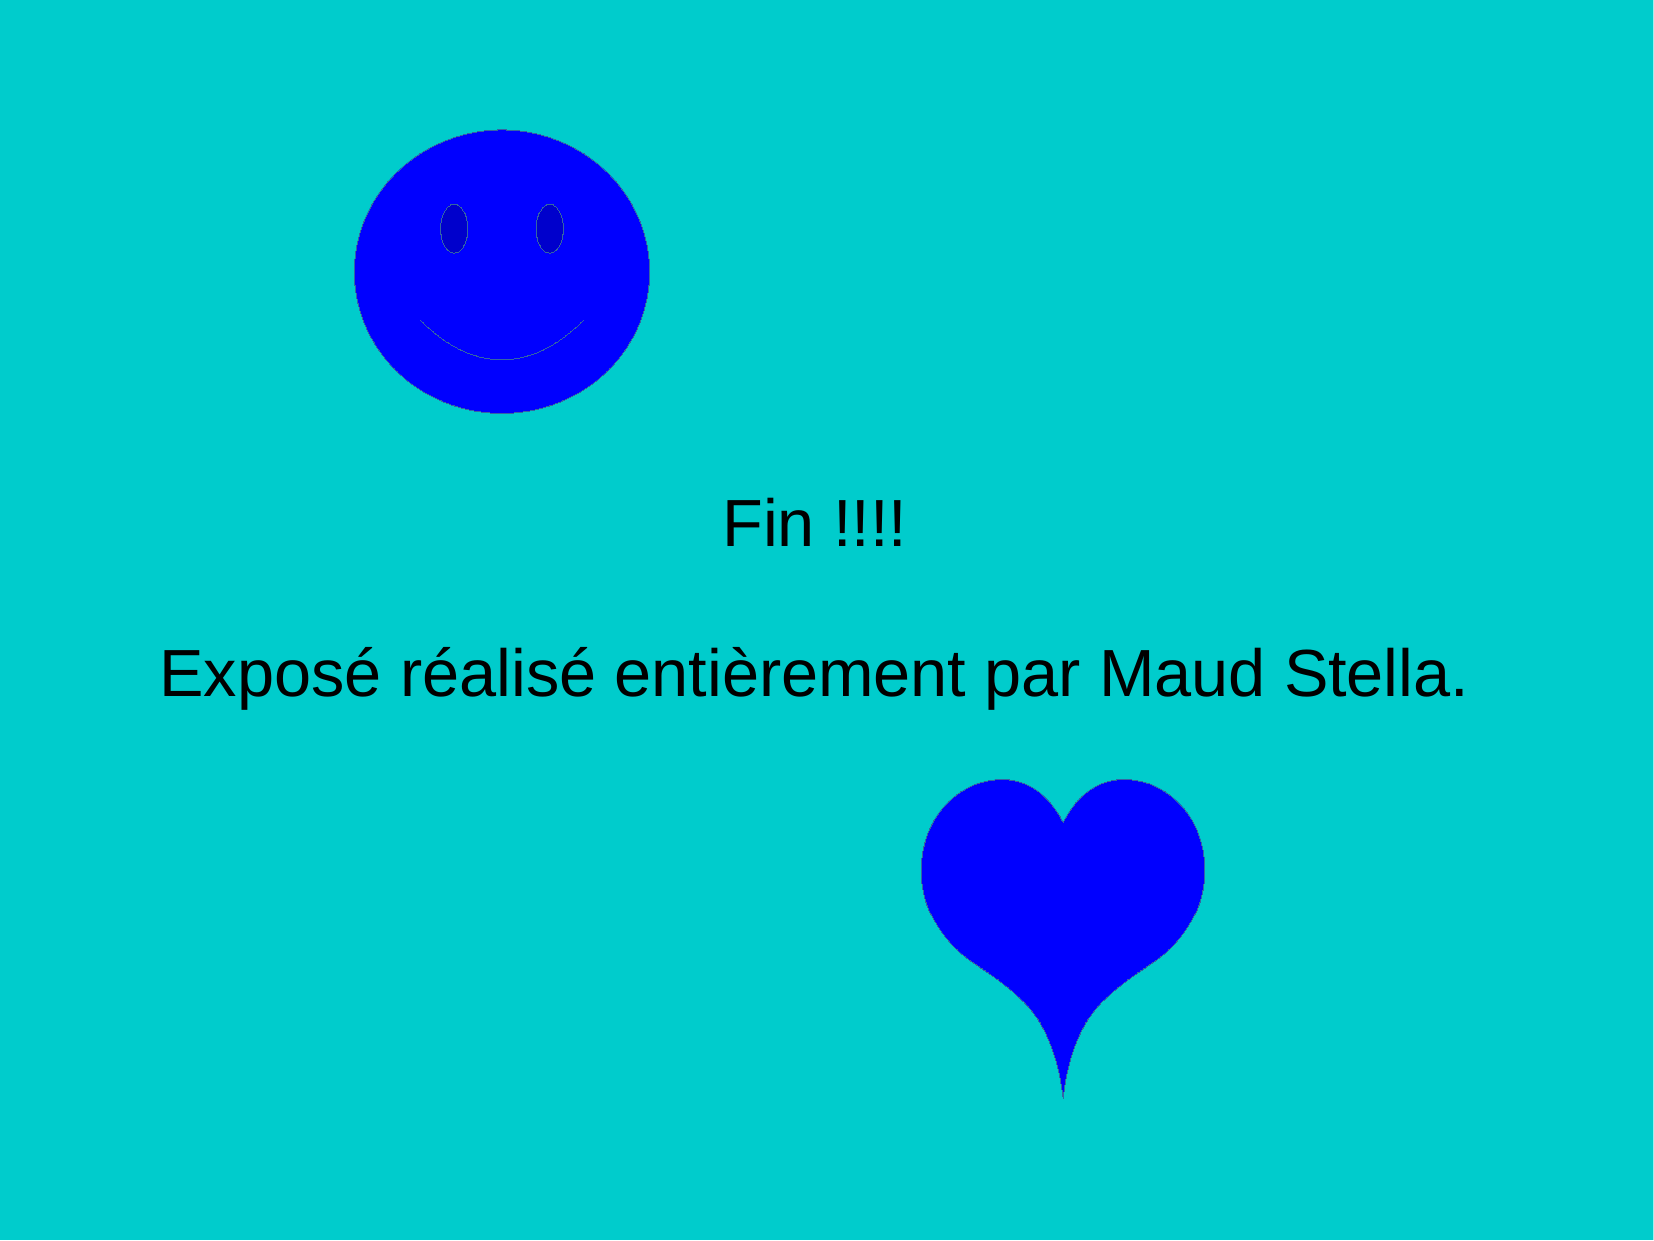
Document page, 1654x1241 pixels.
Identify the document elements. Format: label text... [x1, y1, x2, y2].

subtitle Fin !!!! Exposé réalisé entièrement par Maud Stella. [70, 118, 1559, 1079]
text_box [921, 779, 1205, 1099]
text_box [354, 129, 650, 414]
